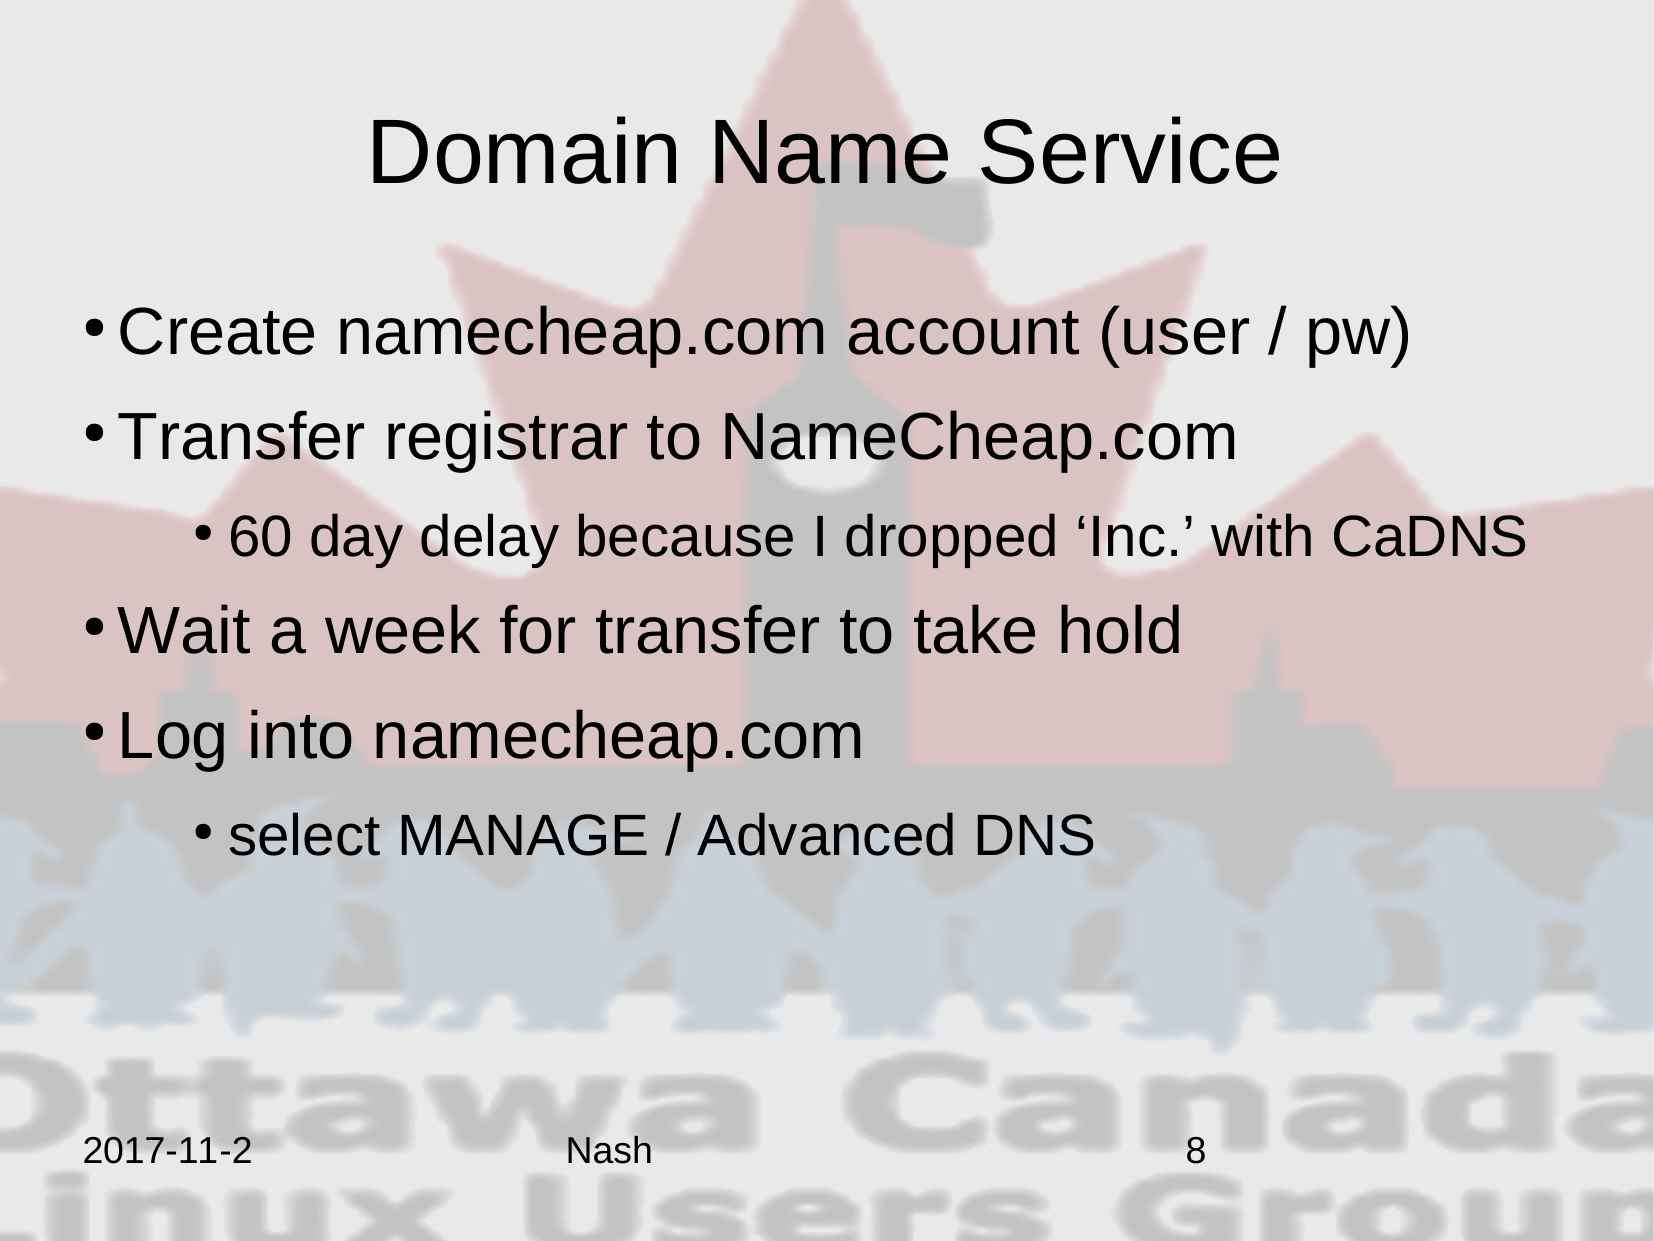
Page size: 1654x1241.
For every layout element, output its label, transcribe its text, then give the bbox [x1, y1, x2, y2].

list Create namecheap.com account (user / pw) Transfer registrar to NameCheap.com 60 day delay because I dropped ‘Inc.’ with CaDNS Wait a week for transfer to take hold Log into namecheap.com select MANAGE / Advanced DNS [82, 290, 1570, 1009]
picture [0, 0, 1654, 1241]
title Domain Name Service [82, 49, 1570, 256]
